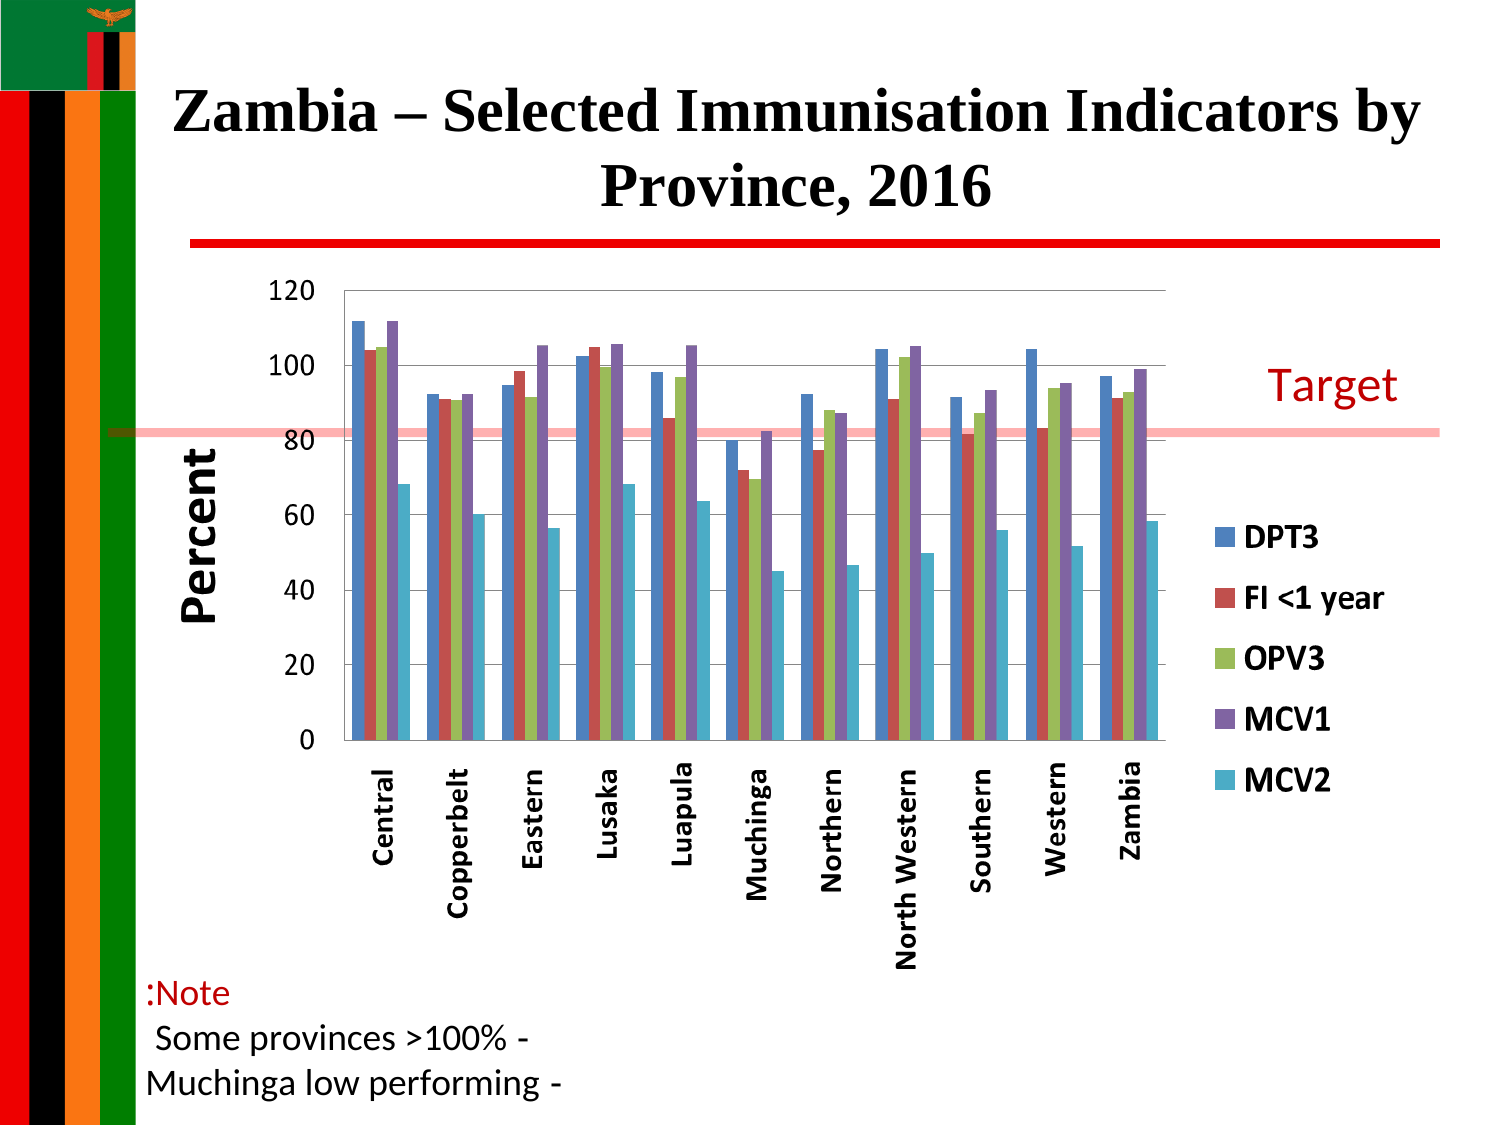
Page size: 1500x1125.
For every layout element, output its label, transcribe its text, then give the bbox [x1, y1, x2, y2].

text_box Note: - Some provinces >100% - Muchinga low performing [130, 960, 905, 1112]
text_box Target [1176, 343, 1414, 419]
chart [139, 196, 1417, 992]
title Zambia – Selected Immunisation Indicators by Province, 2016 [144, 61, 1450, 167]
picture [0, 0, 136, 91]
